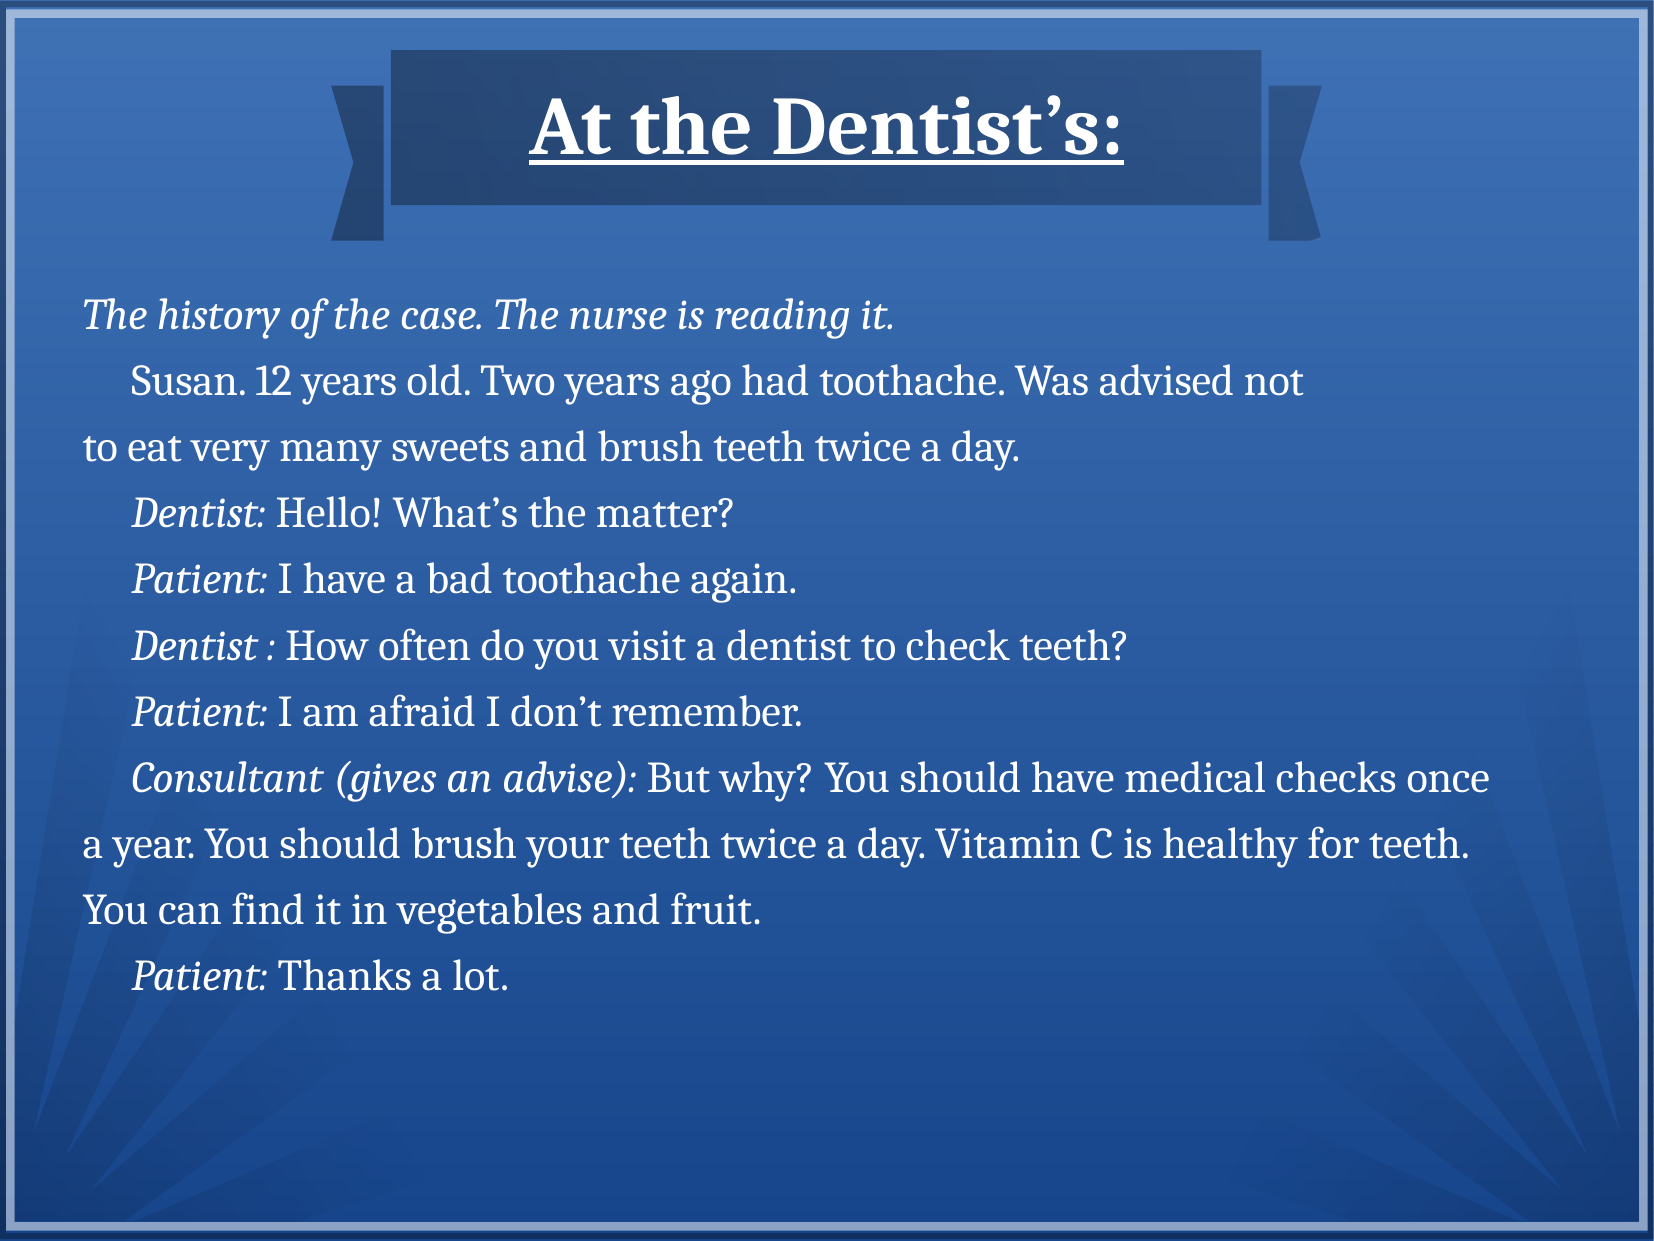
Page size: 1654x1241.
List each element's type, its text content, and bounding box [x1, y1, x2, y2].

title At the Dentist’s: [389, 49, 1264, 205]
list The history of the case. The nurse is reading it. Susan. 12 years old. Two years ago had toothache. Was advised not to eat very many sweets and brush teeth twice a day. Dentist: Hello! What’s the matter? Patient: I have a bad toothache again. Dentist : How often do you visit a dentist to check teeth? Patient: I am afraid I don’t remember. Consultant (gives an advise): But why? You should have medical checks once a year. You should brush your teeth twice a day. Vitamin C is healthy for teeth. You can find it in vegetables and fruit. Patient: Thanks a lot. [82, 290, 1538, 1010]
